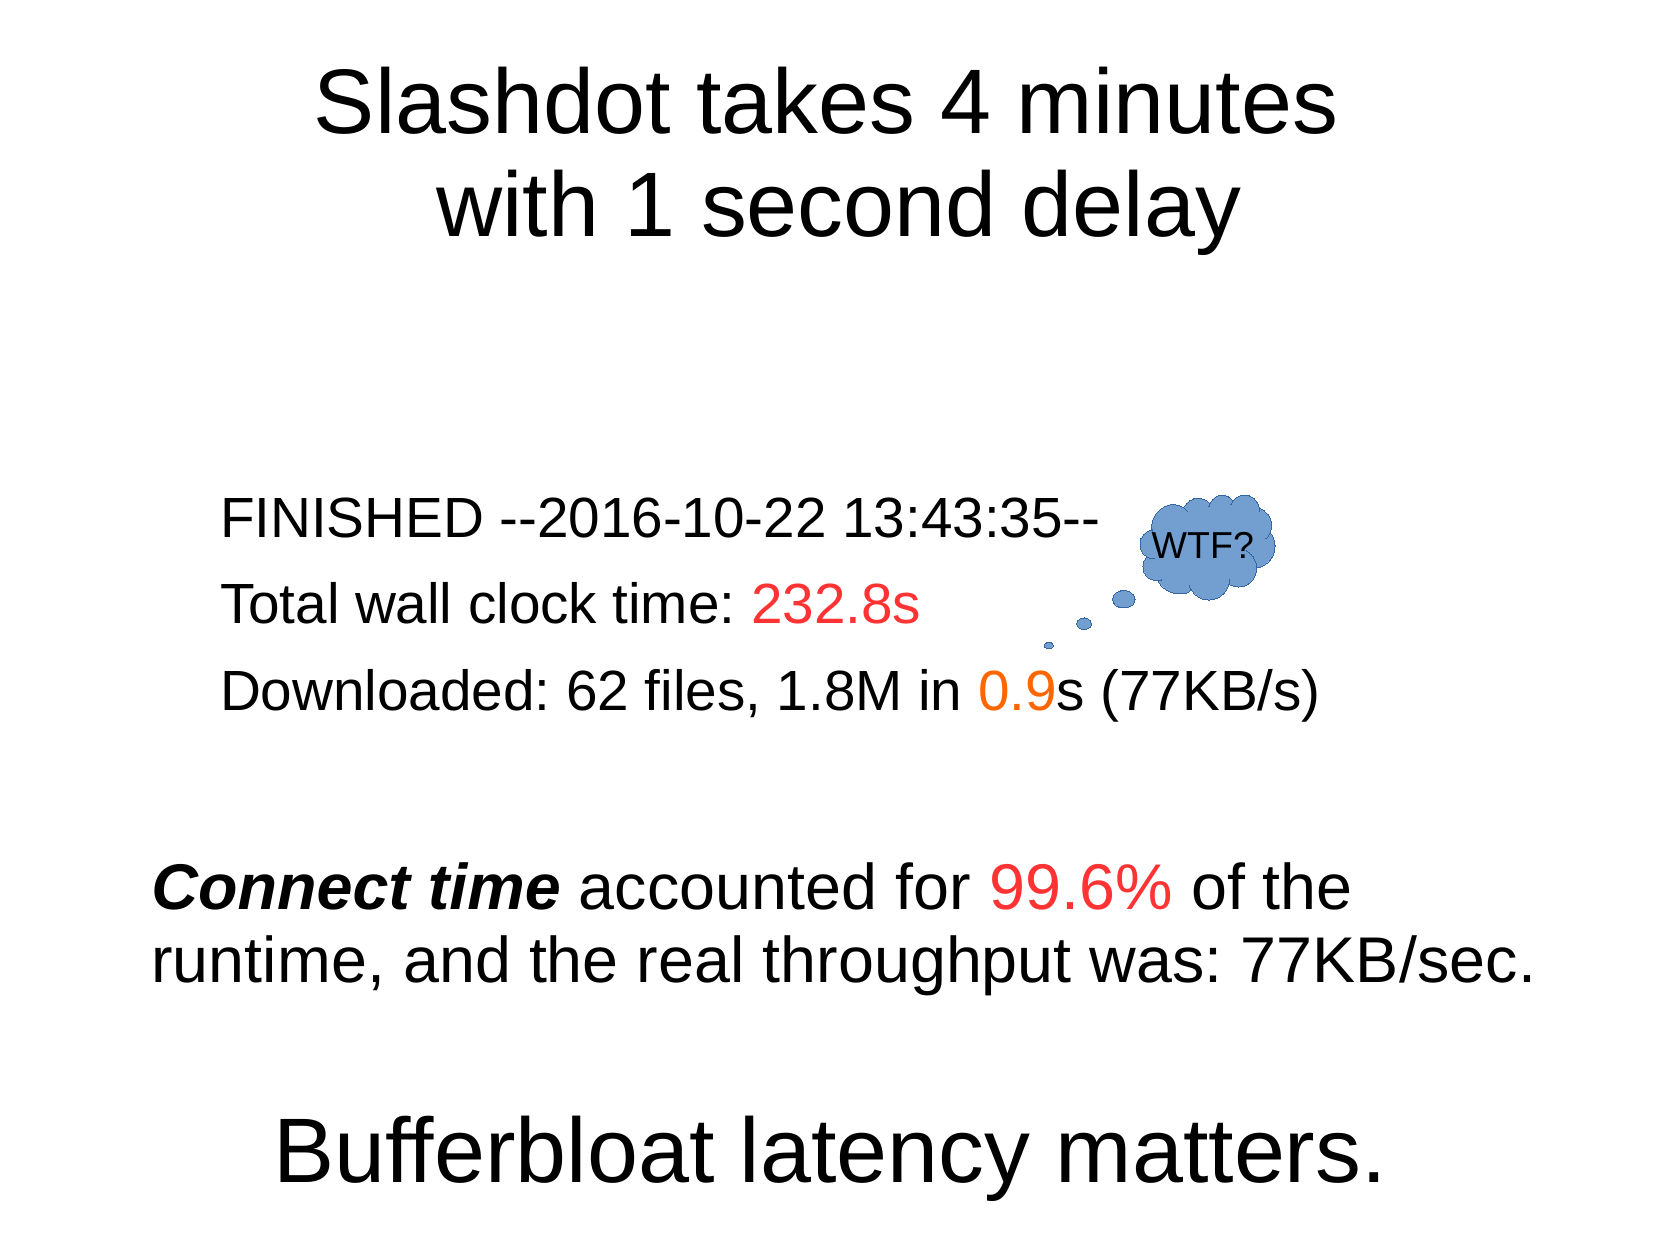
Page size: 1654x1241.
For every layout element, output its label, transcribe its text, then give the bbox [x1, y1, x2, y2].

text_box WTF? [1112, 590, 1136, 608]
text_box WTF? [1076, 617, 1092, 630]
list FINISHED --2016-10-22 13:43:35-- Total wall clock time: 232.8s Downloaded: 62 files, 1.8M in 0.9s (77KB/s) Connect time accounted for 99.6% of the runtime, and the real throughput was: 77KB/sec. [82, 290, 1571, 1010]
title Slashdot takes 4 minutes with 1 second delay [82, 0, 1571, 290]
title Bufferbloat latency matters. [86, 997, 1576, 1241]
text_box WTF? [1140, 495, 1276, 601]
